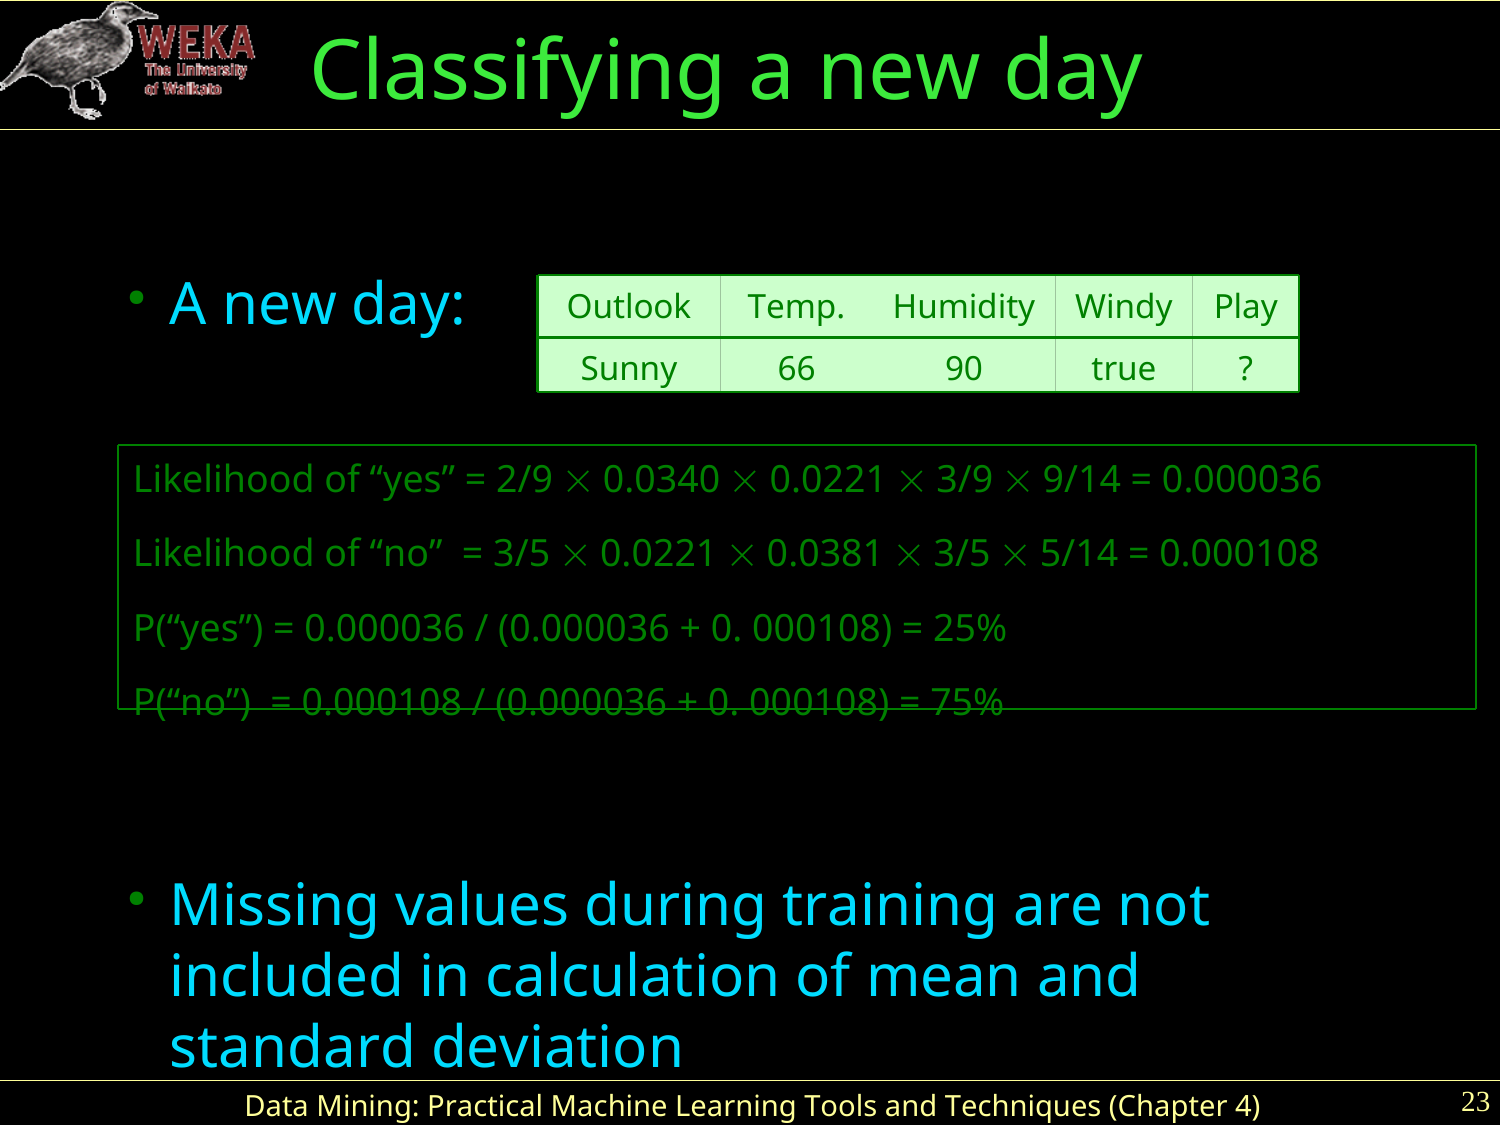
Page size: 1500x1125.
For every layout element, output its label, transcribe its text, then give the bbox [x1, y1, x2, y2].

text_box Outlook [539, 276, 721, 336]
text_box 66 [721, 339, 873, 391]
title Classifying a new day [295, 0, 1500, 148]
text_box Temp. [721, 276, 873, 336]
text_box Sunny [539, 339, 721, 391]
text_box Play [1193, 276, 1298, 336]
text_box 90 [873, 339, 1056, 391]
text_box A new day: Missing values during training are not included in calculation of mean and standard deviation [112, 260, 1350, 936]
text_box Humidity [873, 276, 1056, 336]
text_box Windy [1056, 276, 1193, 336]
picture [0, 1, 266, 129]
text_box ? [1193, 339, 1298, 391]
text_box Likelihood of “yes” = 2/9  0.0340  0.0221  3/9  9/14 = 0.000036 Likelihood of “no” = 3/5  0.0221  0.0381  3/5  5/14 = 0.000108 P(“yes”) = 0.000036 / (0.000036 + 0. 000108) = 25% P(“no”) = 0.000108 / (0.000036 + 0. 000108) = 75% [119, 446, 1475, 708]
text_box true [1056, 339, 1193, 391]
